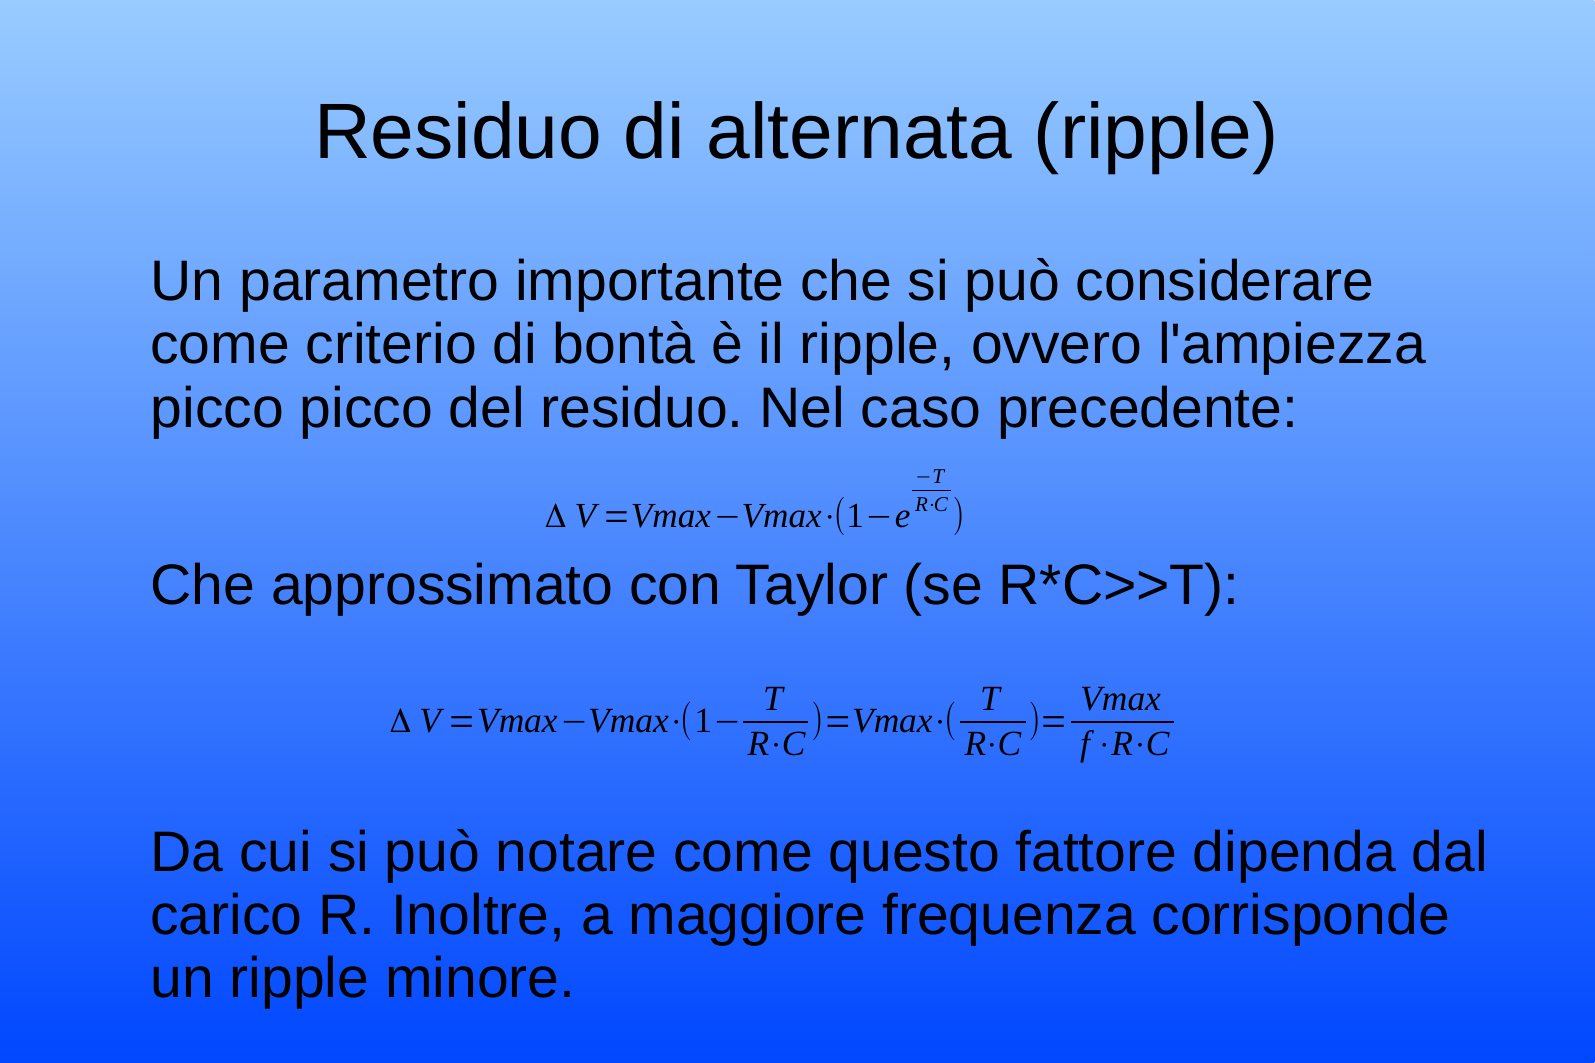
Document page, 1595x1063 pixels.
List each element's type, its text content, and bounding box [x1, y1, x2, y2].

chart [383, 679, 1182, 765]
chart [538, 465, 971, 536]
list Un parametro importante che si può considerare come criterio di bontà è il ripple, ovvero l'ampiezza picco picco del residuo. Nel caso precedente: Che approssimato con Taylor (se R*C>>T): Da cui si può notare come questo fattore dipenda dal carico R. Inoltre, a maggiore frequenza corrisponde un ripple minore. [79, 248, 1515, 1008]
title Residuo di alternata (ripple) [79, 42, 1515, 220]
